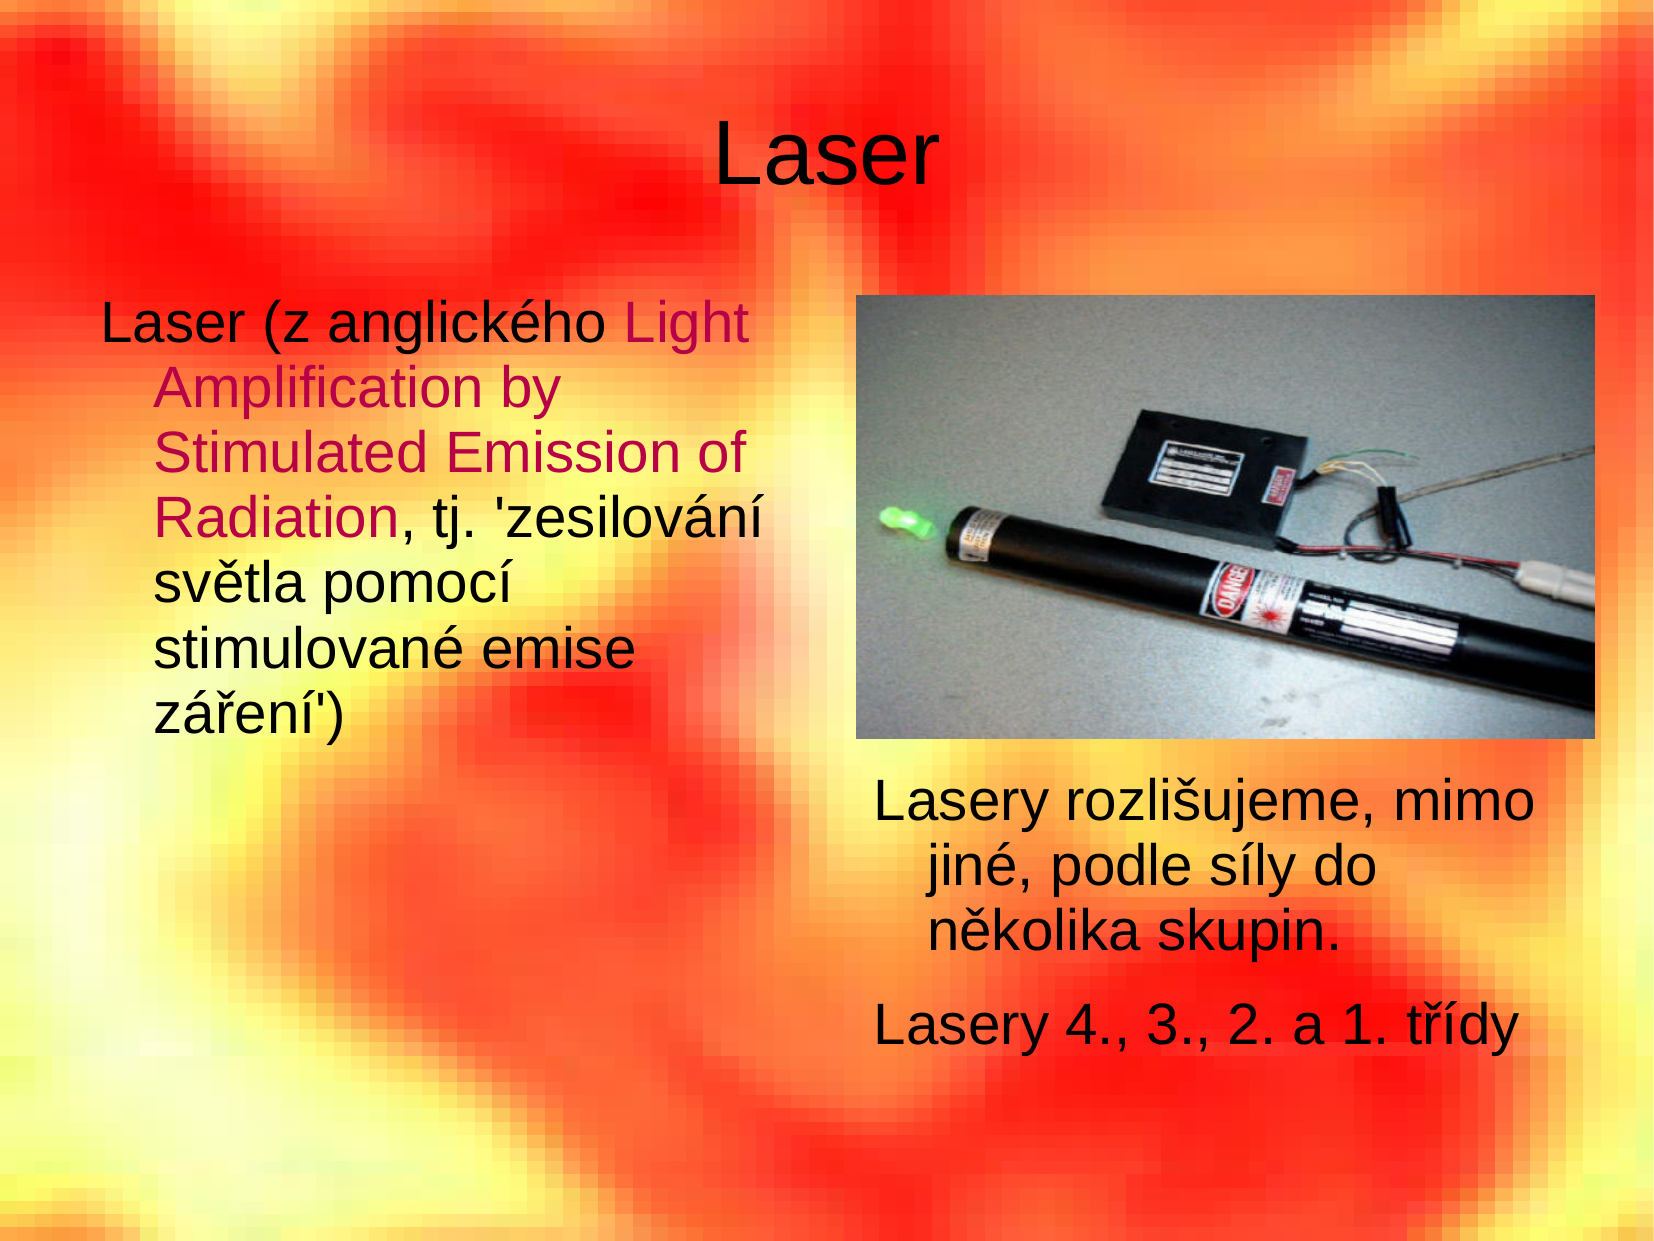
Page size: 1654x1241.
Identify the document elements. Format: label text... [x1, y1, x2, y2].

picture [0, 0, 1654, 1241]
list Laser (z anglického Light Amplification by Stimulated Emission of Radiation, tj. 'zesilování světla pomocí stimulované emise záření') [82, 290, 809, 1109]
list Lasery rozlišujeme, mimo jiné, podle síly do několika skupin. Lasery 4., 3., 2. a 1. třídy [856, 767, 1583, 1069]
title Laser [82, 49, 1571, 257]
